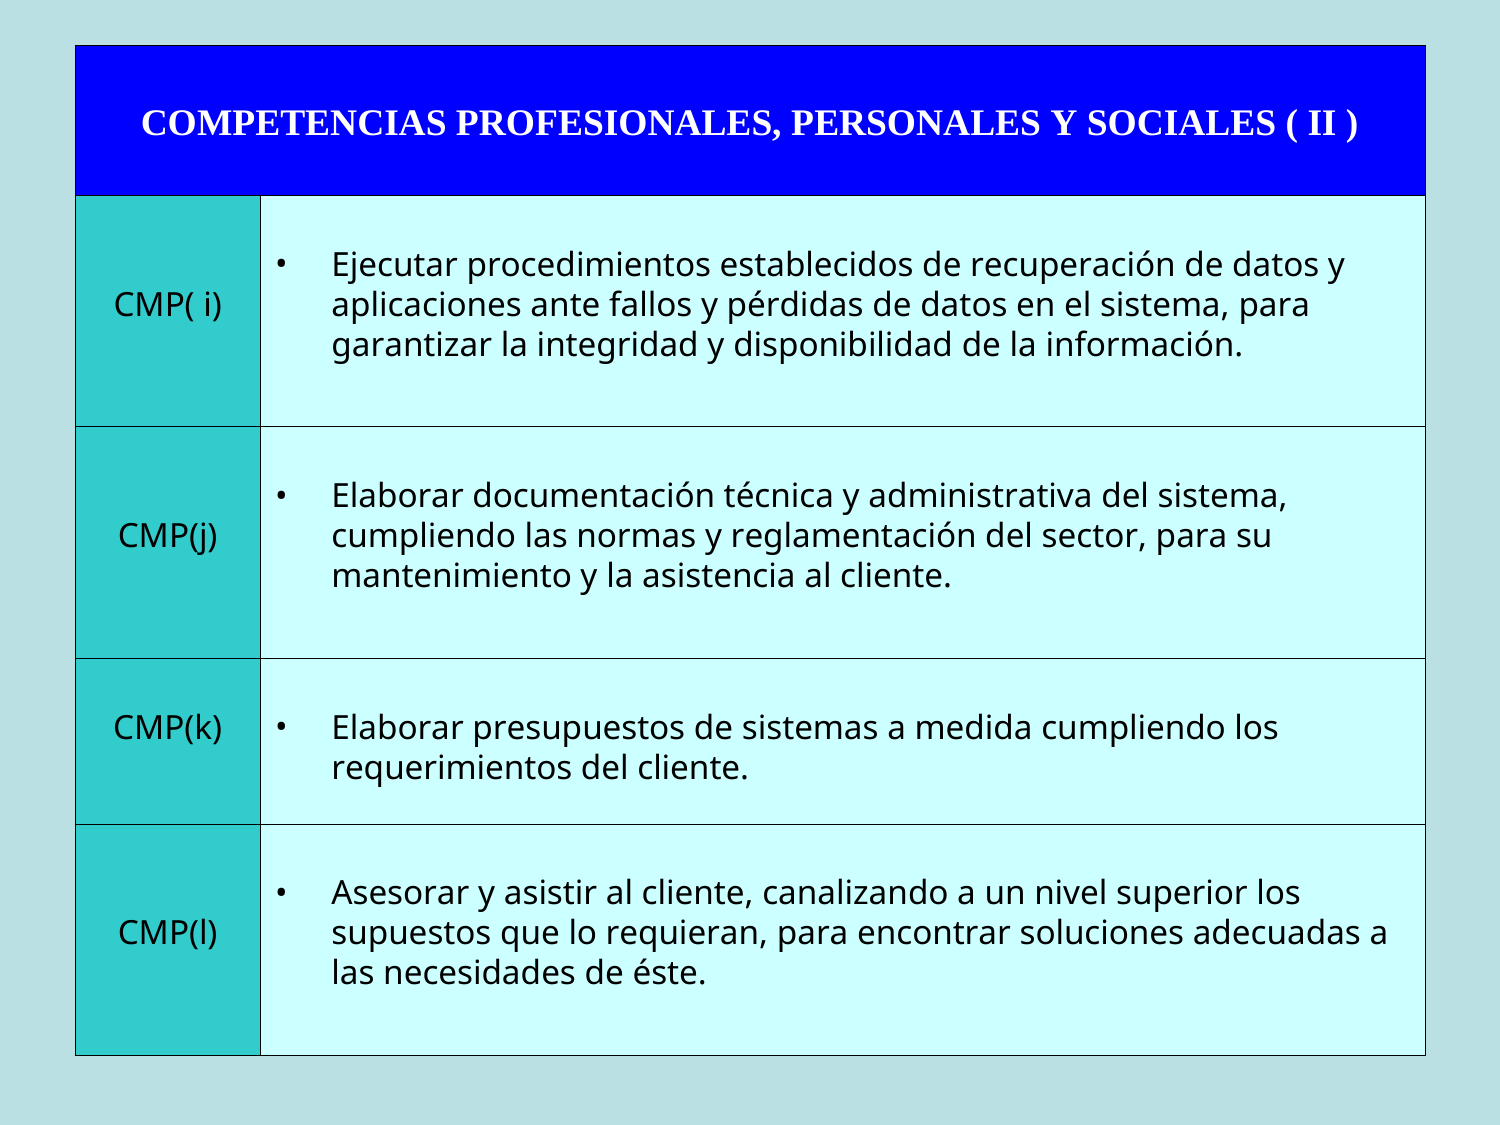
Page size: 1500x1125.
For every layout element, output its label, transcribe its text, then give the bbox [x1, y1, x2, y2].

table_cell Elaborar presupuestos de sistemas a medida cumpliendo los requerimientos del cliente. [261, 659, 1425, 824]
table_cell CMP(k) [76, 659, 260, 824]
table_header COMPETENCIAS PROFESIONALES, PERSONALES Y SOCIALES ( II ) [76, 46, 1425, 195]
table_cell CMP(j) [76, 427, 260, 658]
table_cell Asesorar y asistir al cliente, canalizando a un nivel superior los supuestos que lo requieran, para encontrar soluciones adecuadas a las necesidades de éste. [261, 825, 1425, 1055]
table_cell Ejecutar procedimientos establecidos de recuperación de datos y aplicaciones ante fallos y pérdidas de datos en el sistema, para garantizar la integridad y disponibilidad de la información. [261, 196, 1425, 426]
table_cell Elaborar documentación técnica y administrativa del sistema, cumpliendo las normas y reglamentación del sector, para su mantenimiento y la asistencia al cliente. [261, 427, 1425, 658]
table_cell CMP(l) [76, 825, 260, 1055]
table_cell CMP( i) [76, 196, 260, 426]
